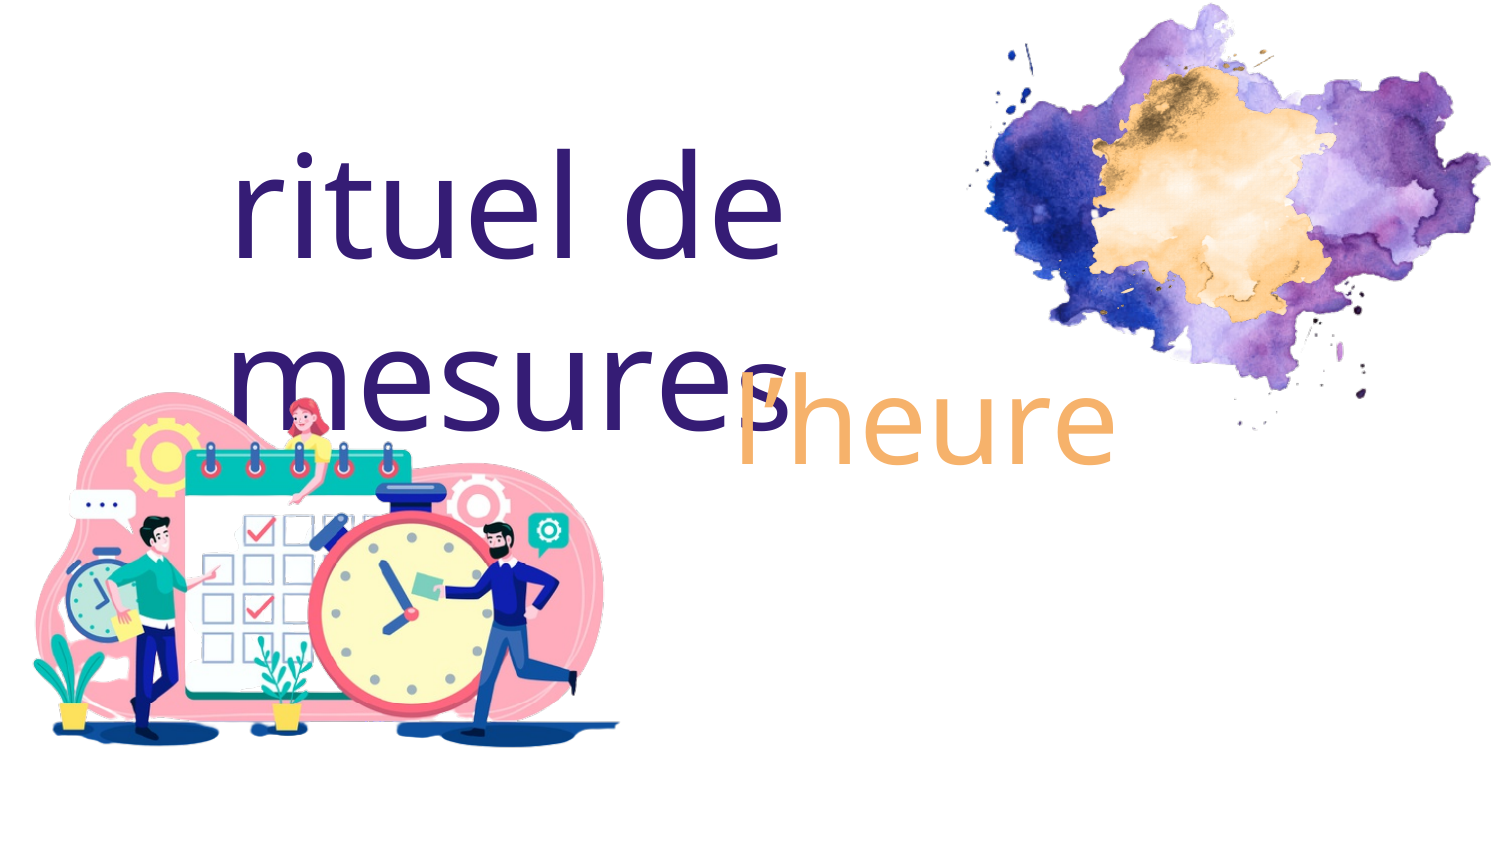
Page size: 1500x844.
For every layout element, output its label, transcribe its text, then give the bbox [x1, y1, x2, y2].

text_box rituel de mesures [22, 99, 994, 304]
text_box l’heure [456, 328, 1428, 652]
picture [0, 353, 629, 773]
picture [925, 0, 1500, 453]
